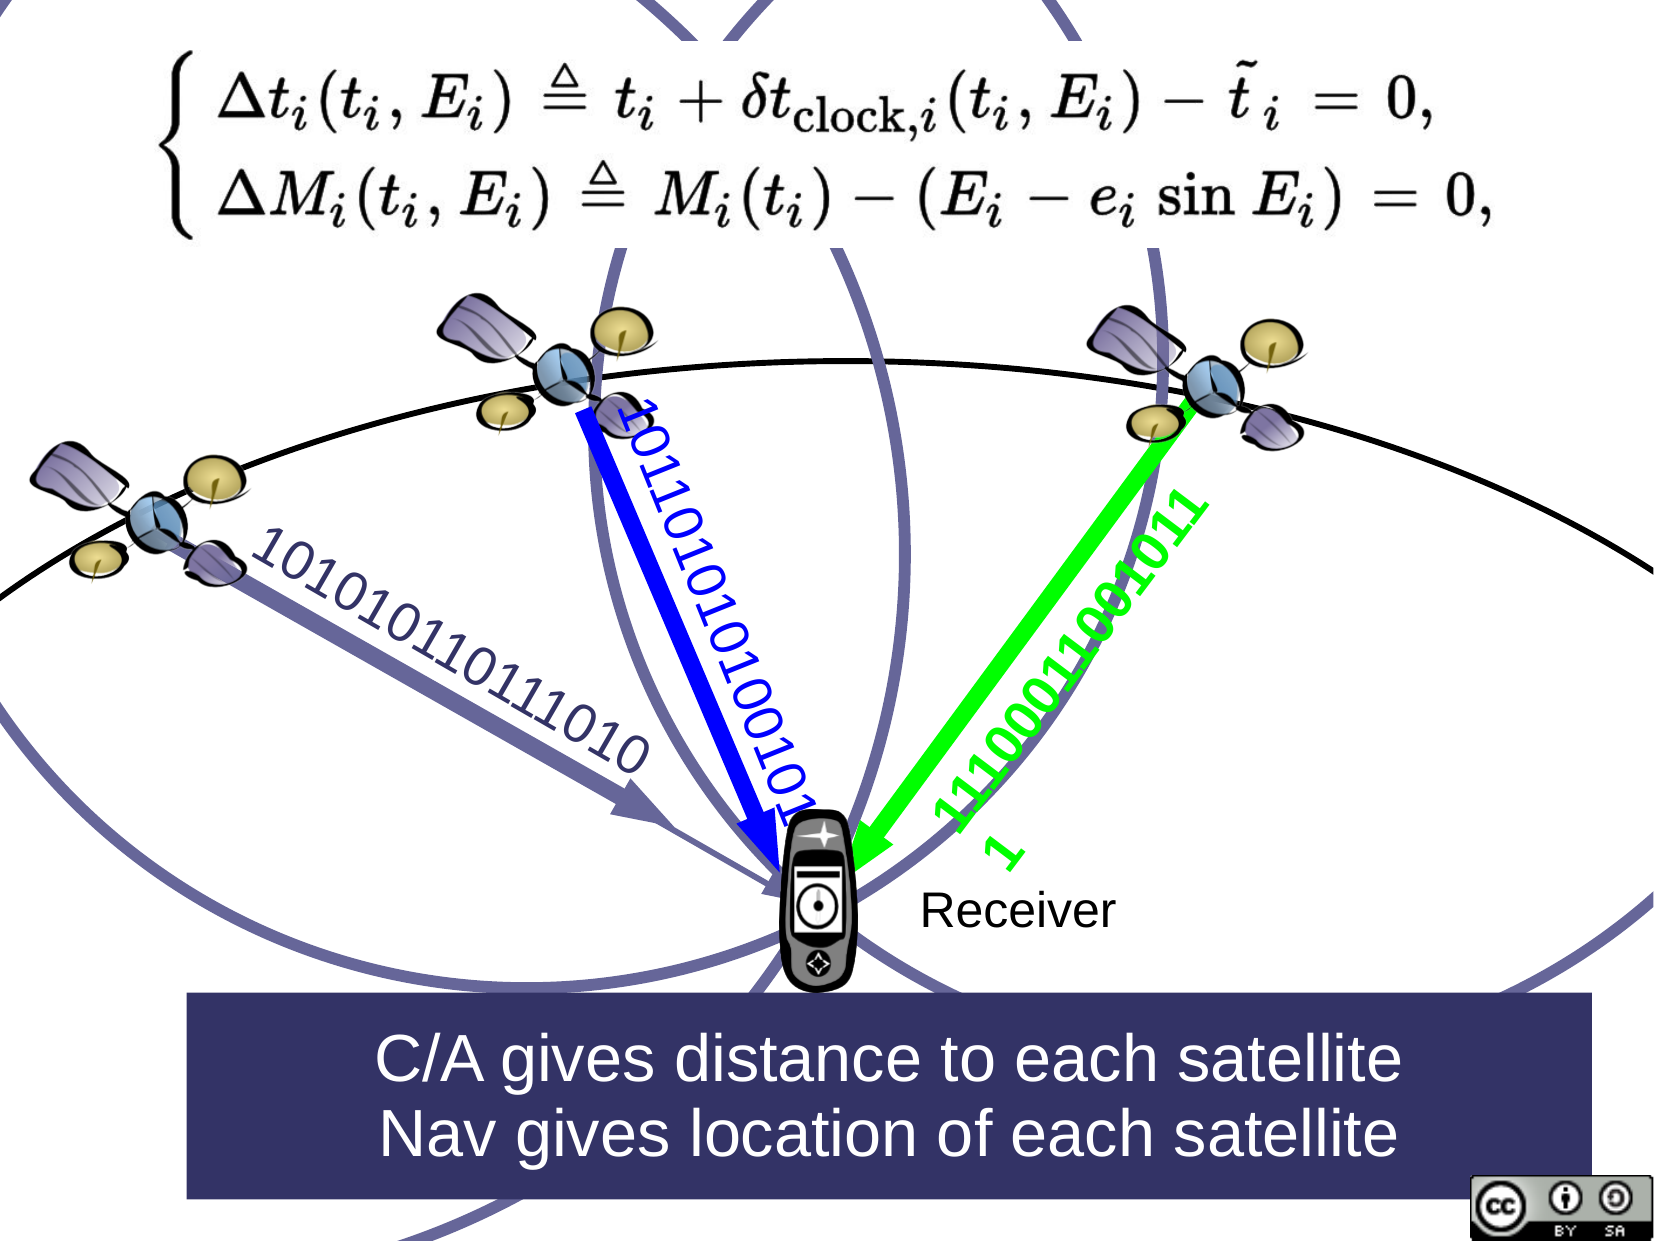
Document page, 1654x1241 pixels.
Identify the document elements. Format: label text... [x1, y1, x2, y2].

picture [779, 809, 858, 993]
text_box Receiver [904, 875, 1132, 957]
text_box 101010110111010 [352, 547, 690, 814]
text_box 111000110010111 [904, 435, 1301, 899]
text_box 101101010100101 [582, 370, 840, 858]
picture [0, 41, 1502, 675]
picture [1470, 1175, 1654, 1241]
title C/A gives distance to each satellite Nav gives location of each satellite [186, 992, 1592, 1200]
